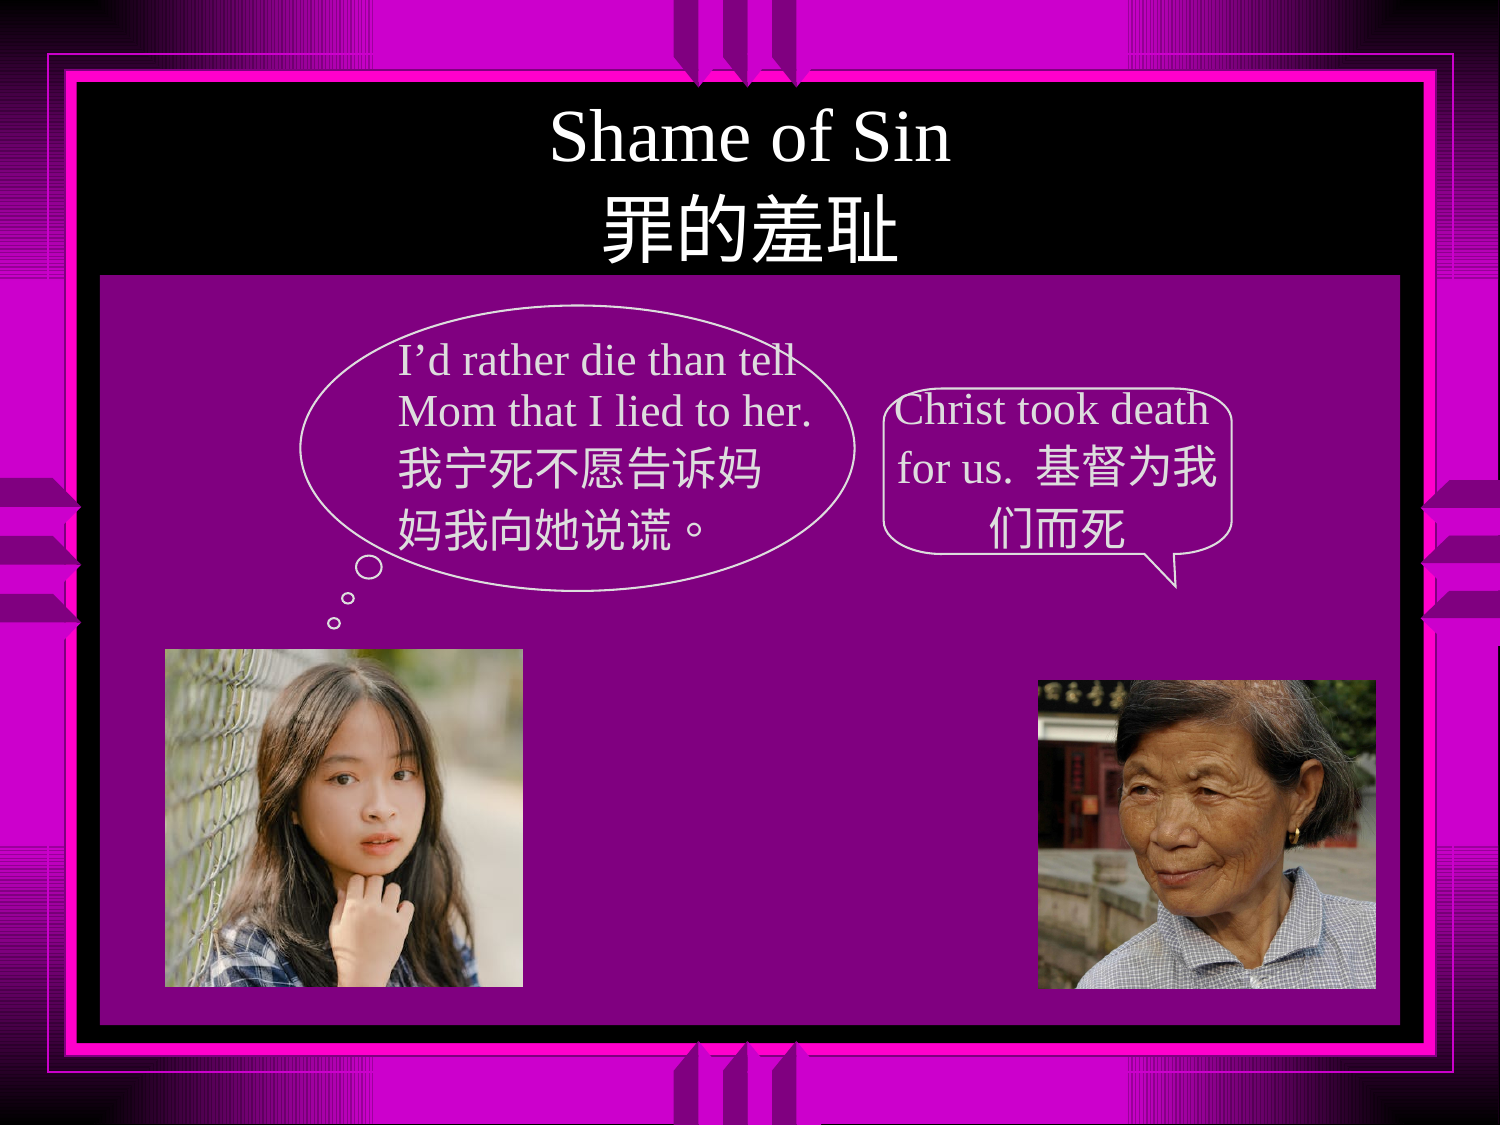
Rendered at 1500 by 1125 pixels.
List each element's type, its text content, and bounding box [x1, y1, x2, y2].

picture [165, 649, 523, 987]
picture [1038, 680, 1376, 989]
title Shame of Sin 罪的羞耻 [112, 99, 1388, 288]
text_box Christ took death for us. 基督为我 们而死 [883, 388, 1232, 587]
text_box [99, 275, 1401, 1026]
text_box I’d rather die than tell Mom that I lied to her. 我宁死不愿告诉妈 妈我向她说谎。 [300, 305, 855, 591]
